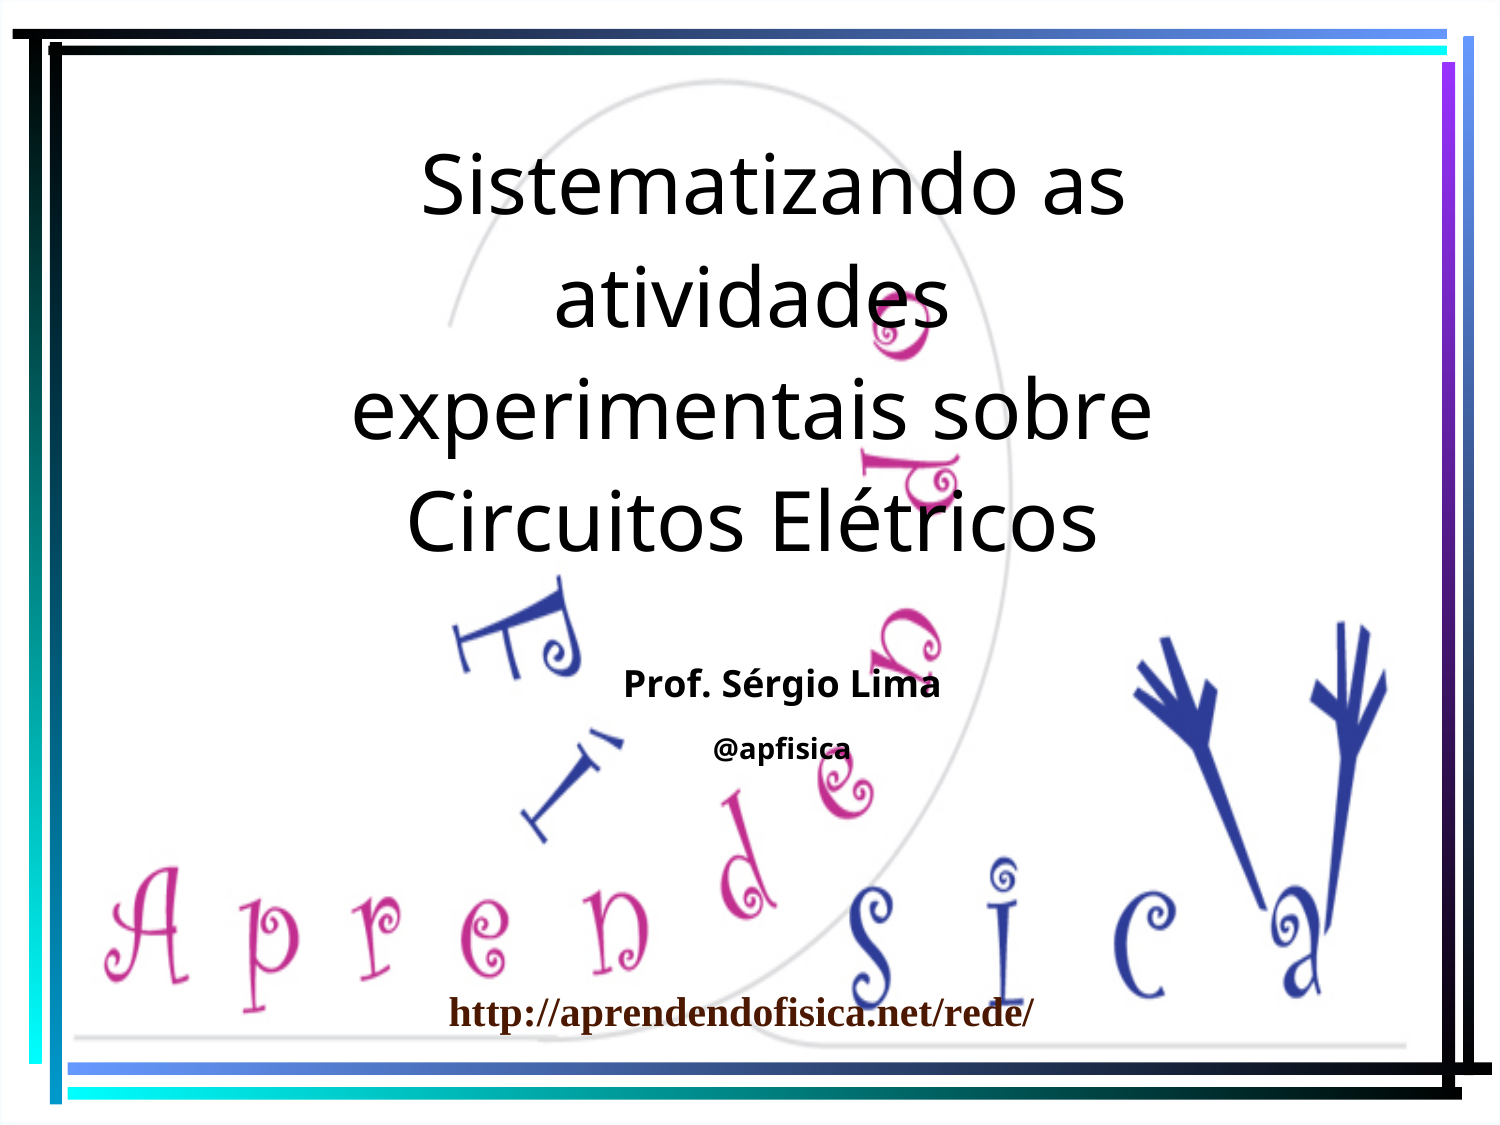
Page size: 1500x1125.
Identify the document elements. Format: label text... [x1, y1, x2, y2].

text_box Prof. Sérgio Lima @apfisica [561, 649, 1004, 764]
picture [0, 0, 1500, 1125]
subtitle Sistematizando as atividades experimentais sobre Circuitos Elétricos [190, 118, 1241, 519]
text_box http://aprendendofisica.net/rede/ [383, 974, 1050, 1046]
